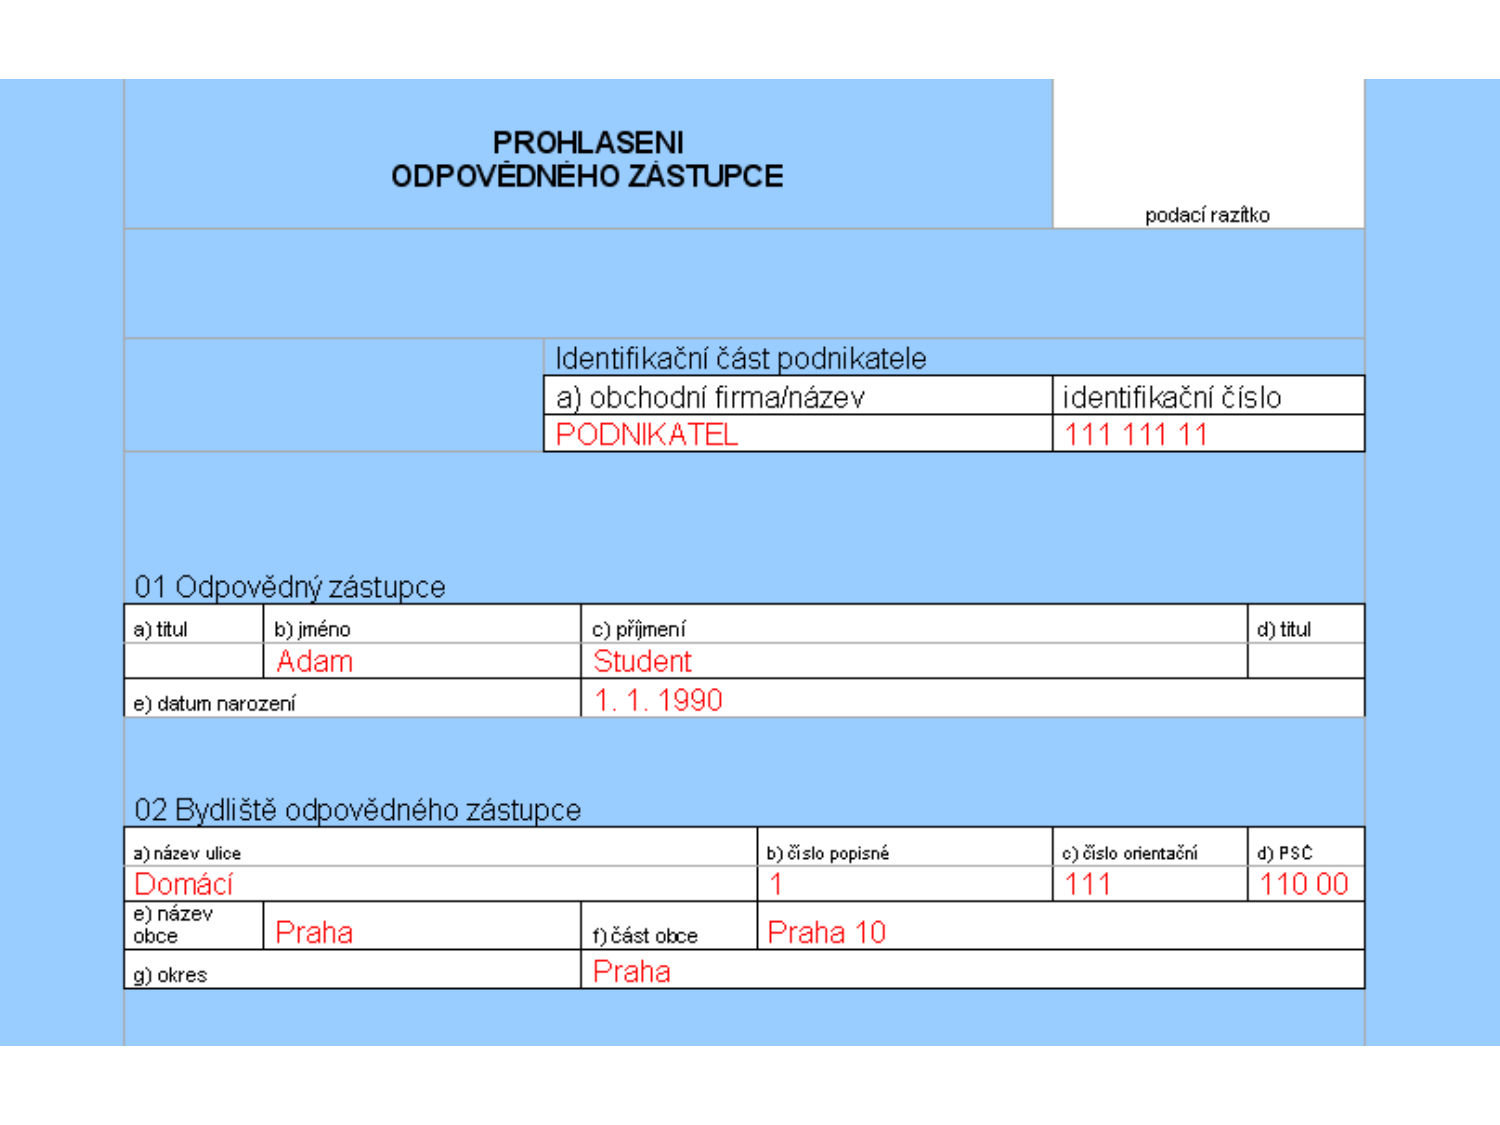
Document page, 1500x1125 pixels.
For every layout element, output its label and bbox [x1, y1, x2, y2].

picture [0, 79, 1500, 1046]
